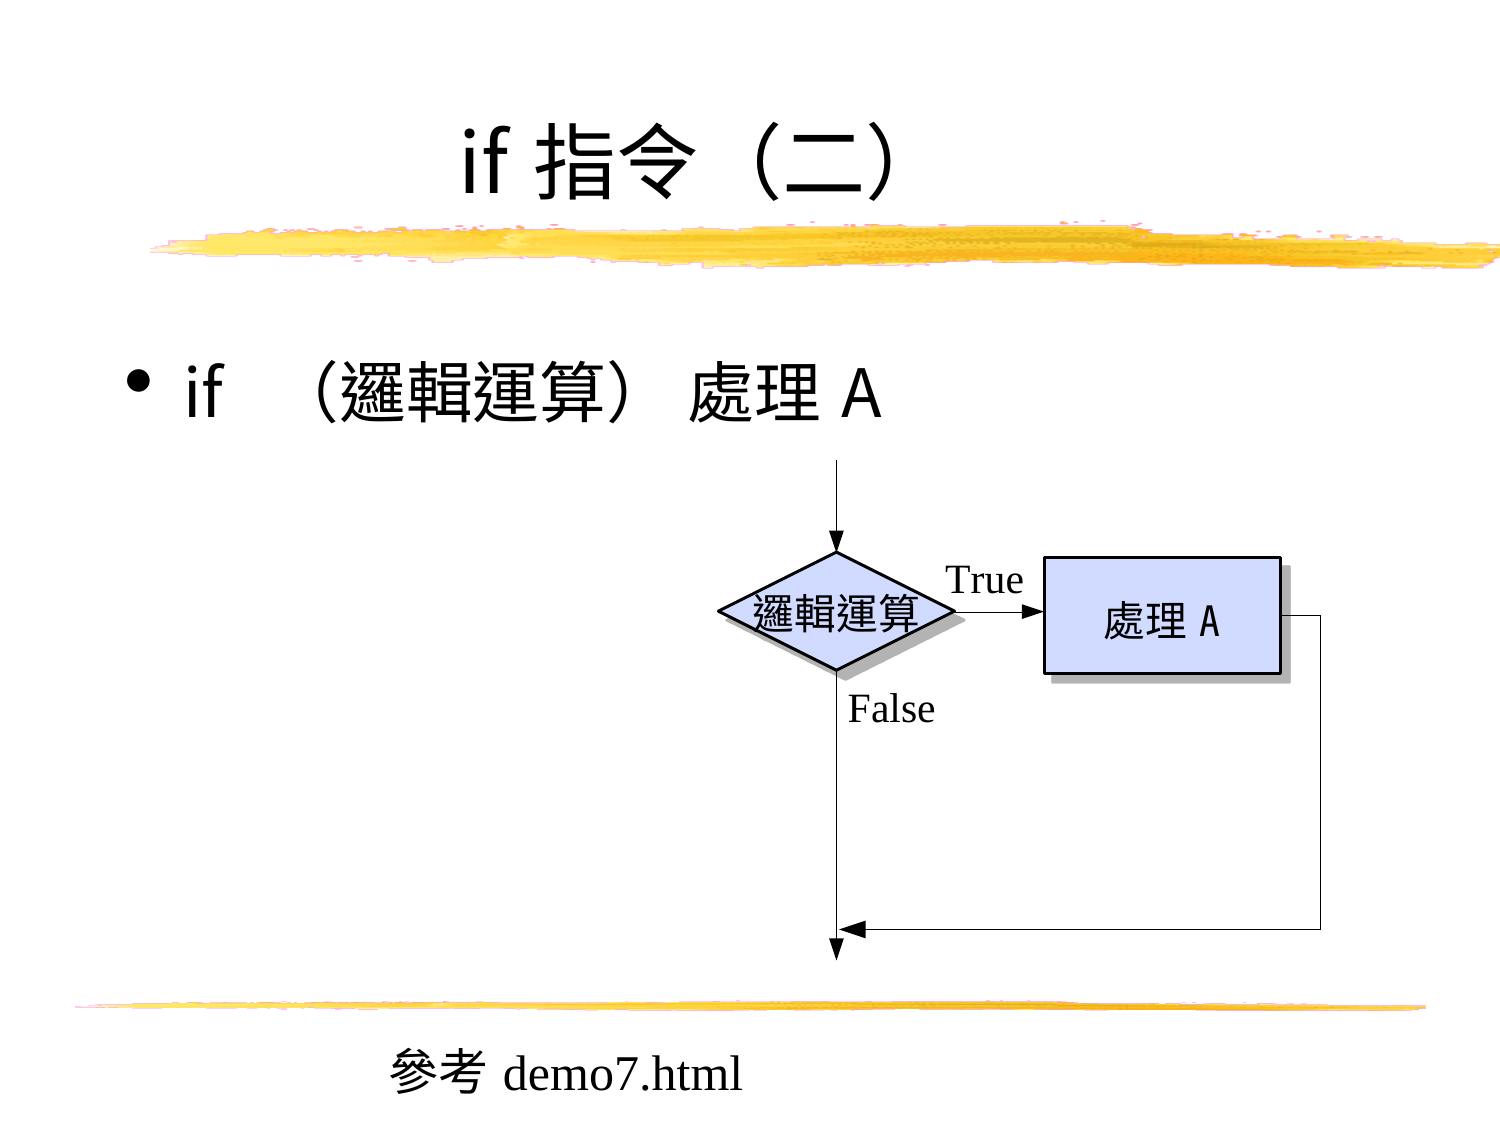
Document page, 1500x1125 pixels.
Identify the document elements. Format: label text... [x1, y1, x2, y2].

text_box 處理A [1044, 557, 1281, 674]
text_box False [847, 681, 937, 732]
list if （邏輯運算） 處理A [112, 324, 1388, 488]
title if指令（二） [66, 37, 1342, 225]
text_box True [945, 552, 1025, 603]
picture [75, 999, 1426, 1013]
text_box 邏輯運算 [718, 552, 955, 670]
picture [150, 215, 1500, 279]
text_box 參考demo7.html [388, 1026, 1034, 1105]
